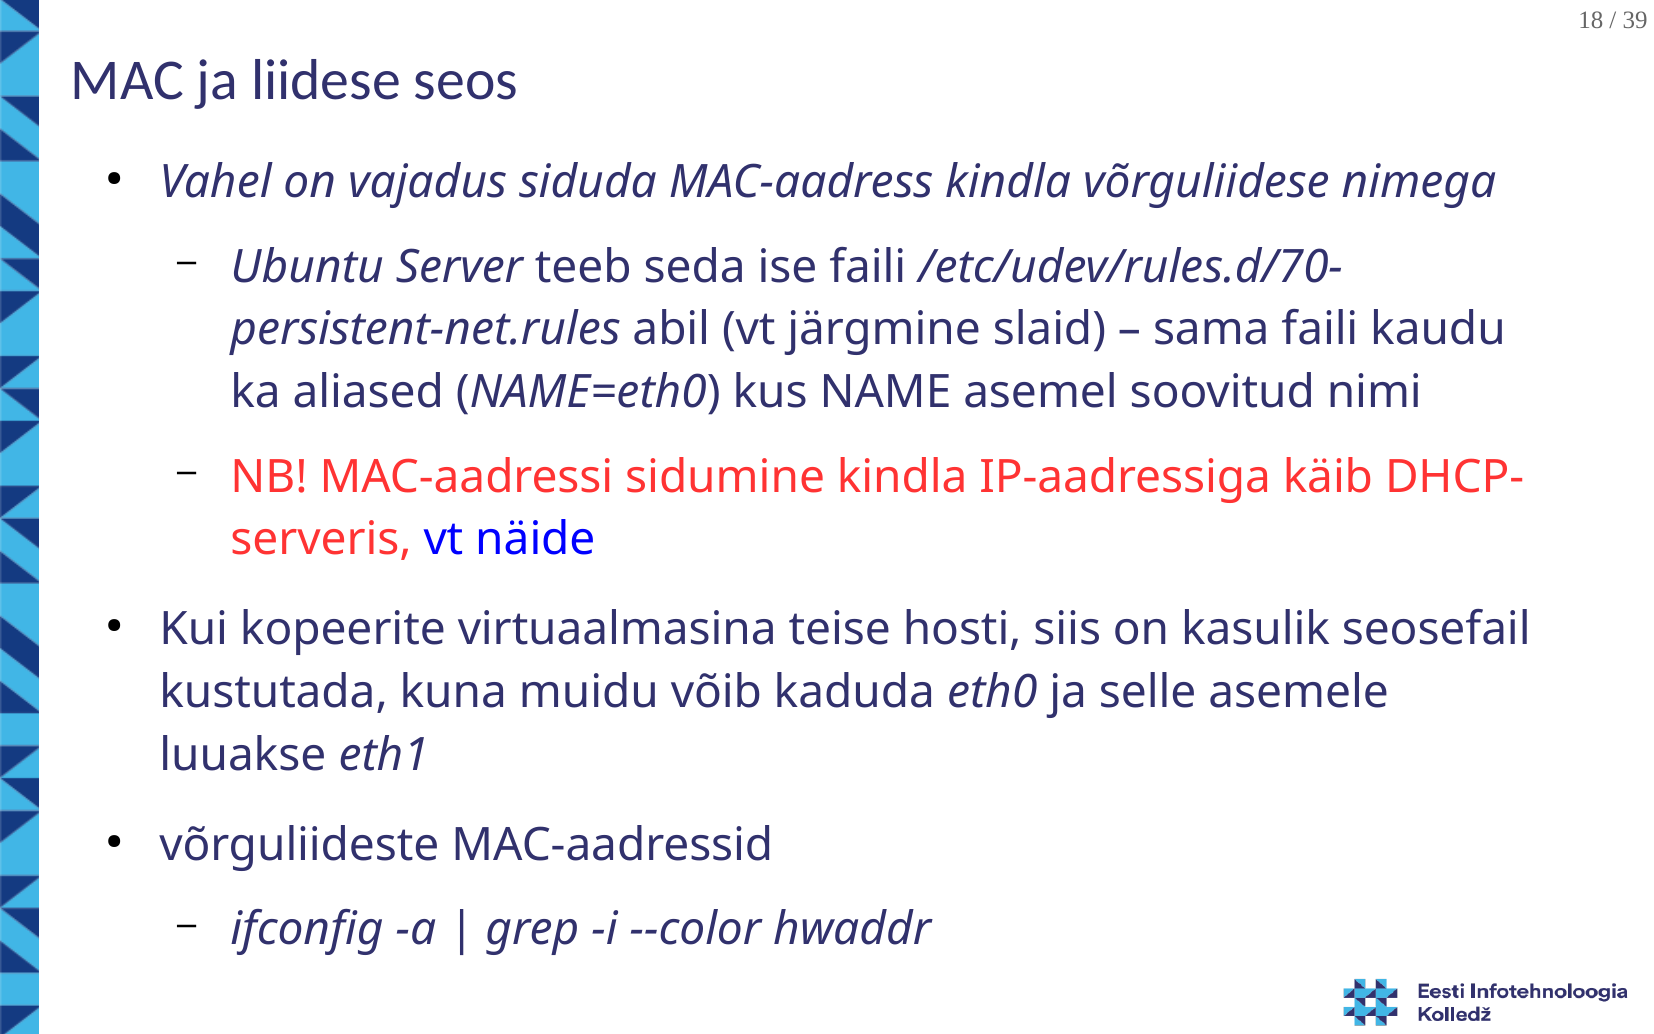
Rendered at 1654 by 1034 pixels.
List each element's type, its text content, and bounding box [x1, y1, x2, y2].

list Vahel on vajadus siduda MAC-aadress kindla võrguliidese nimega Ubuntu Server teeb seda ise faili /etc/udev/rules.d/70-persistent-net.rules abil (vt järgmine slaid) – sama faili kaudu ka aliased (NAME=eth0) kus NAME asemel soovitud nimi NB! MAC-aadressi sidumine kindla IP-aadressiga käib DHCP-serveris, vt näide Kui kopeerite virtuaalmasina teise hosti, siis on kasulik seosefail kustutada, kuna muidu võib kaduda eth0 ja selle asemele luuakse eth1 võrguliideste MAC-aadressid ifconfig -a | grep -i --color hwaddr [88, 148, 1544, 1004]
title MAC ja liidese seos [70, 41, 1630, 130]
